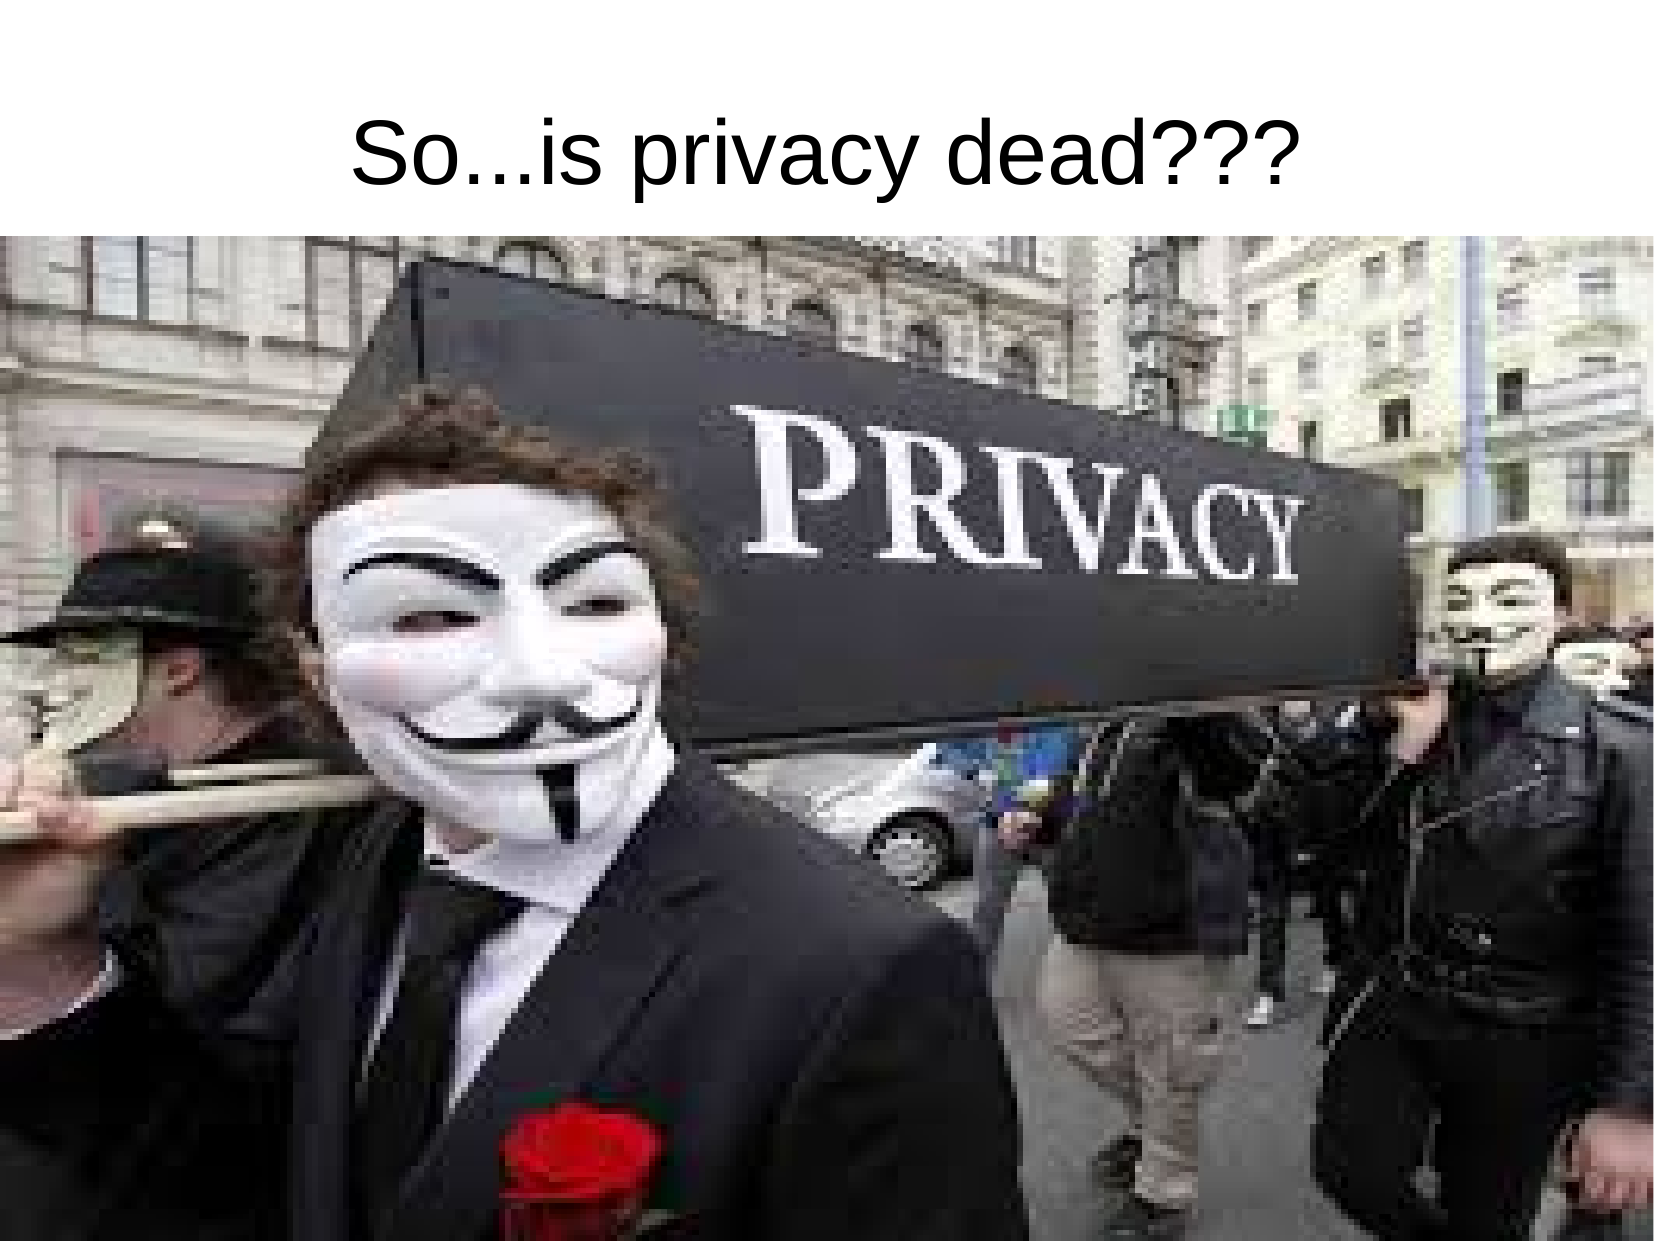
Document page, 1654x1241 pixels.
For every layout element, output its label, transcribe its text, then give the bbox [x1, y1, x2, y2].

title So...is privacy dead??? [82, 49, 1571, 236]
picture [0, 236, 1654, 1241]
